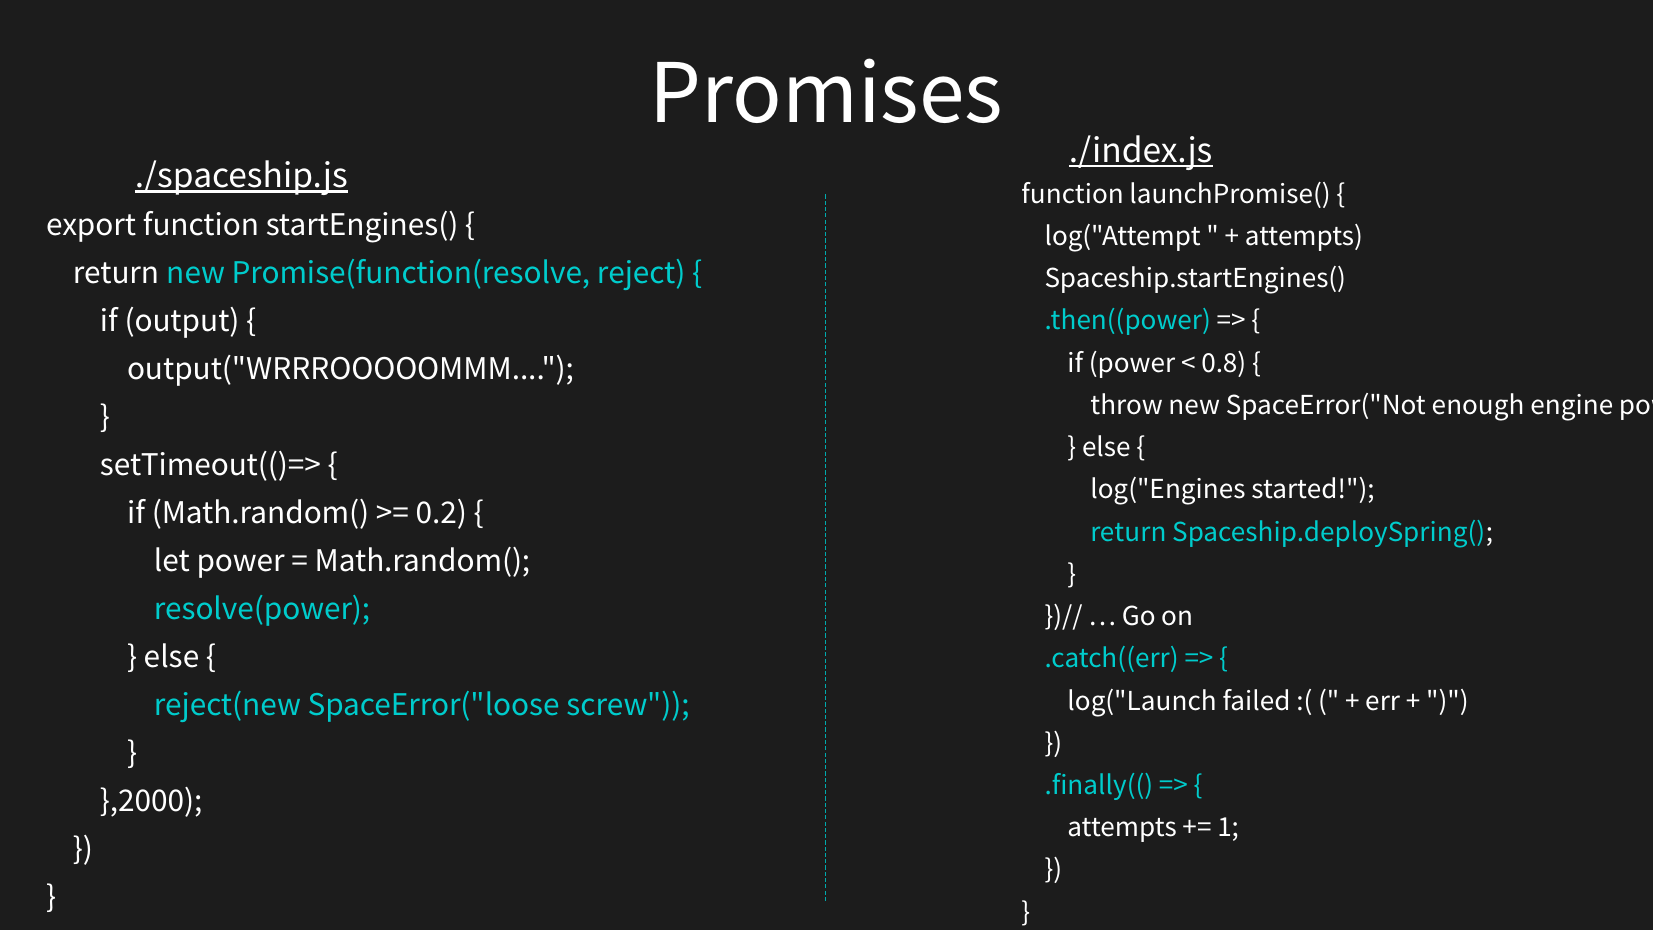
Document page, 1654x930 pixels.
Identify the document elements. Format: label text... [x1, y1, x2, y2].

text_box ./spaceship.js [120, 135, 406, 206]
text_box export function startEngines() { return new Promise(function(resolve, reject) { if (output) { output("WRRROOOOOMMM...."); } setTimeout(()=> { if (Math.random() >= 0.2) { let power = Math.random(); resolve(power); } else { reject(new SpaceError("loose screw")); } },2000); }) } [31, 189, 752, 930]
text_box function launchPromise() { log("Attempt " + attempts) Spaceship.startEngines() .then((power) => { if (power < 0.8) { throw new SpaceError("Not enough engine power!") } else { log("Engines started!"); return Spaceship.deploySpring(); } })// … Go on .catch((err) => { log("Launch failed :( (" + err + ")") }) .finally(() => { attempts += 1; }) } [1006, 161, 1653, 930]
title Promises [0, 0, 1653, 205]
text_box ./index.js [1054, 110, 1340, 181]
